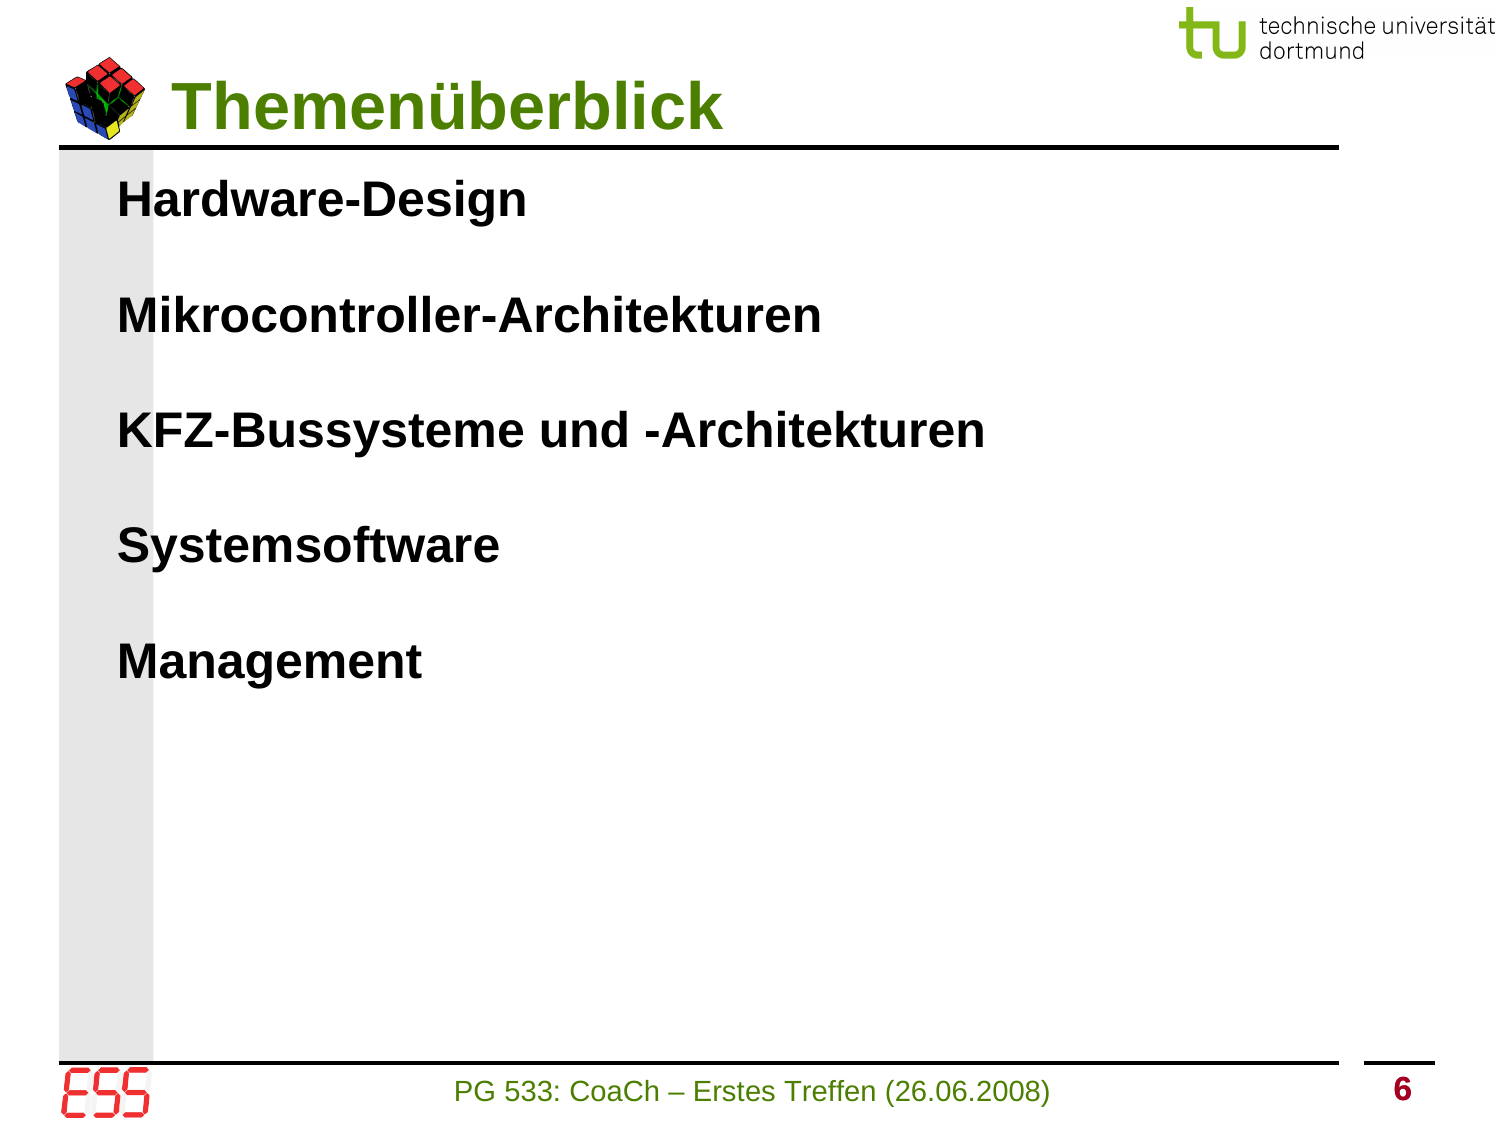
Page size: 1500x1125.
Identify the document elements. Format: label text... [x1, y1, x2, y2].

title Themenüberblick [171, 49, 1410, 159]
list Hardware-Design Mikrocontroller-Architekturen KFZ-Bussysteme und -Architekturen Systemsoftware Management [116, 171, 1474, 1064]
picture [65, 57, 145, 140]
picture [61, 1067, 152, 1118]
picture [1179, 7, 1495, 59]
